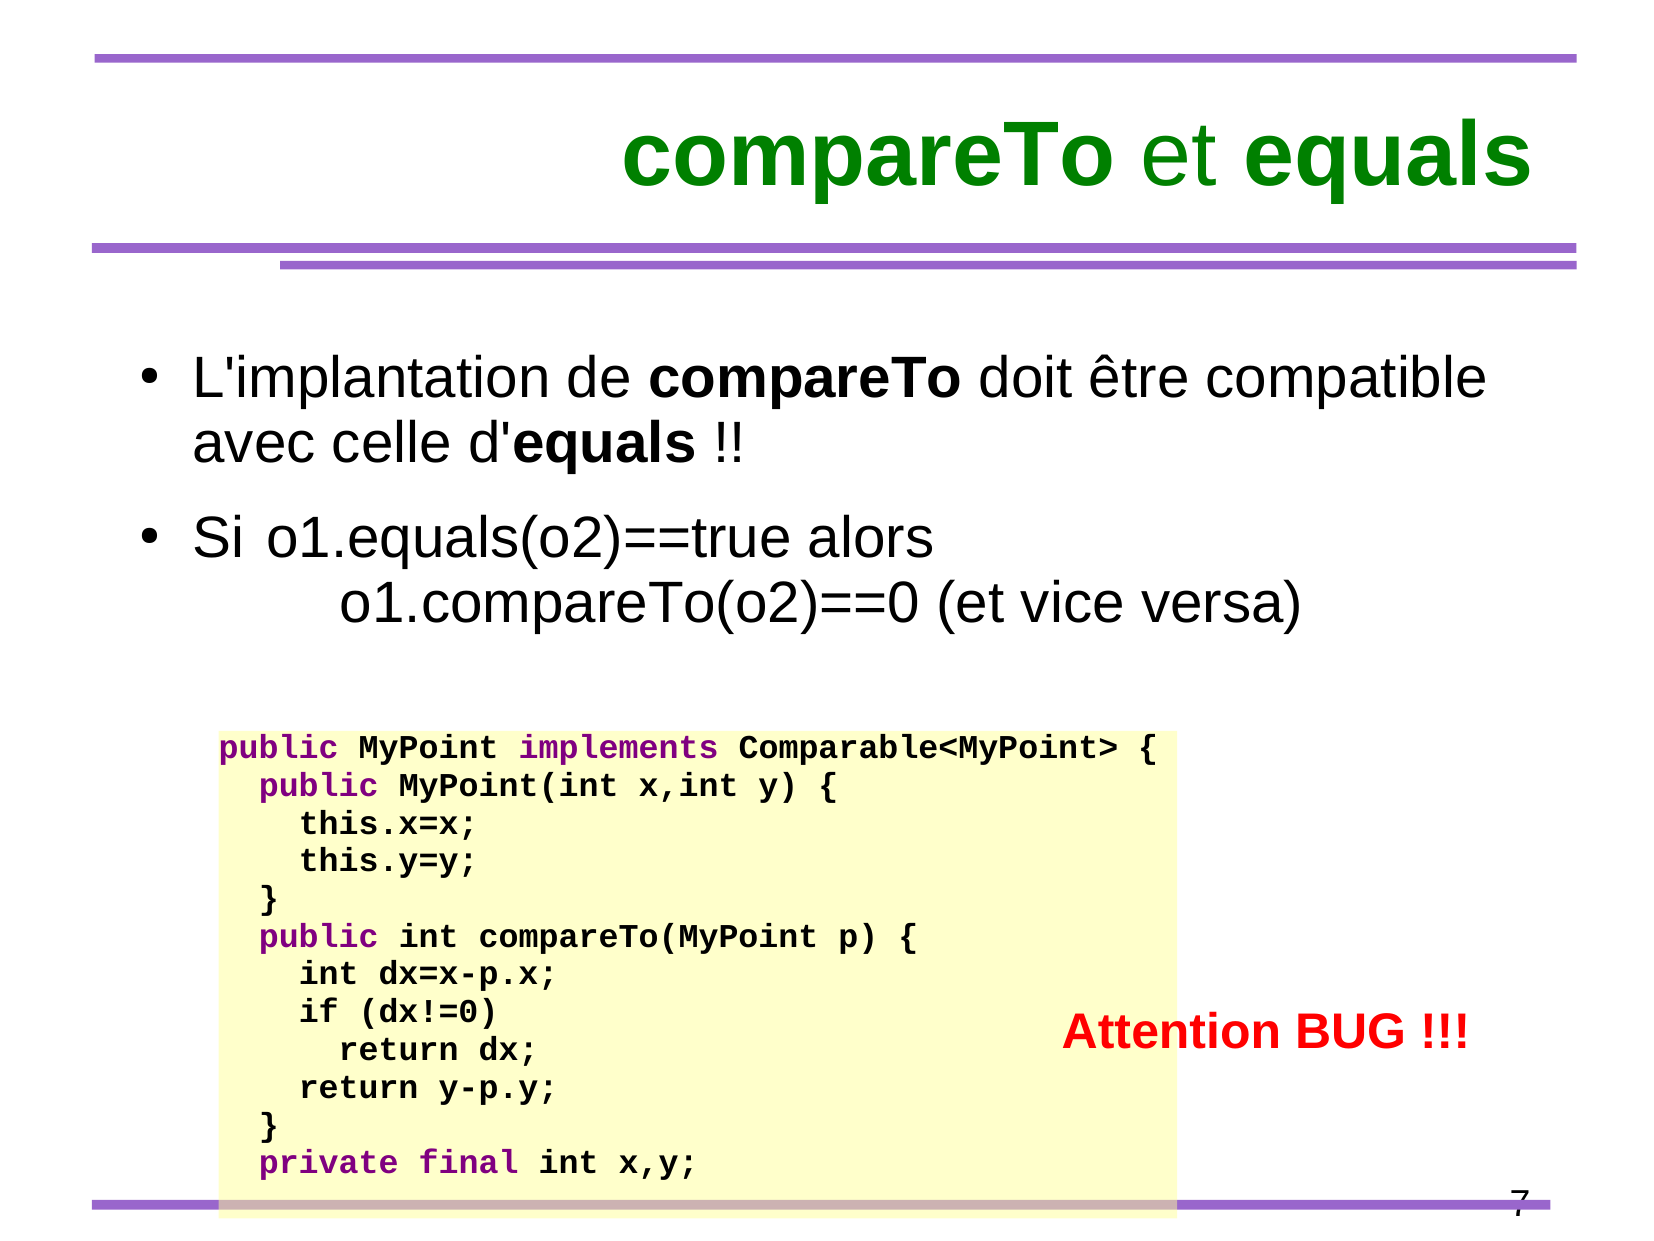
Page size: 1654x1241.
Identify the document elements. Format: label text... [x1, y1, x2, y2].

text_box public MyPoint implements Comparable<MyPoint> { public MyPoint(int x,int y) { this.x=x; this.y=y; } public int compareTo(MyPoint p) { int dx=x-p.x; if (dx!=0) return dx; return y-p.y; } private final int x,y; [218, 730, 1178, 1219]
title compareTo et equals [121, 49, 1534, 257]
list L'implantation de compareTo doit être compatible avec celle d'equals !! Si o1.equals(o2)==true alors o1.compareTo(o2)==0 (et vice versa) [121, 344, 1534, 687]
text_box Attention BUG !!! [1061, 1003, 1470, 1060]
